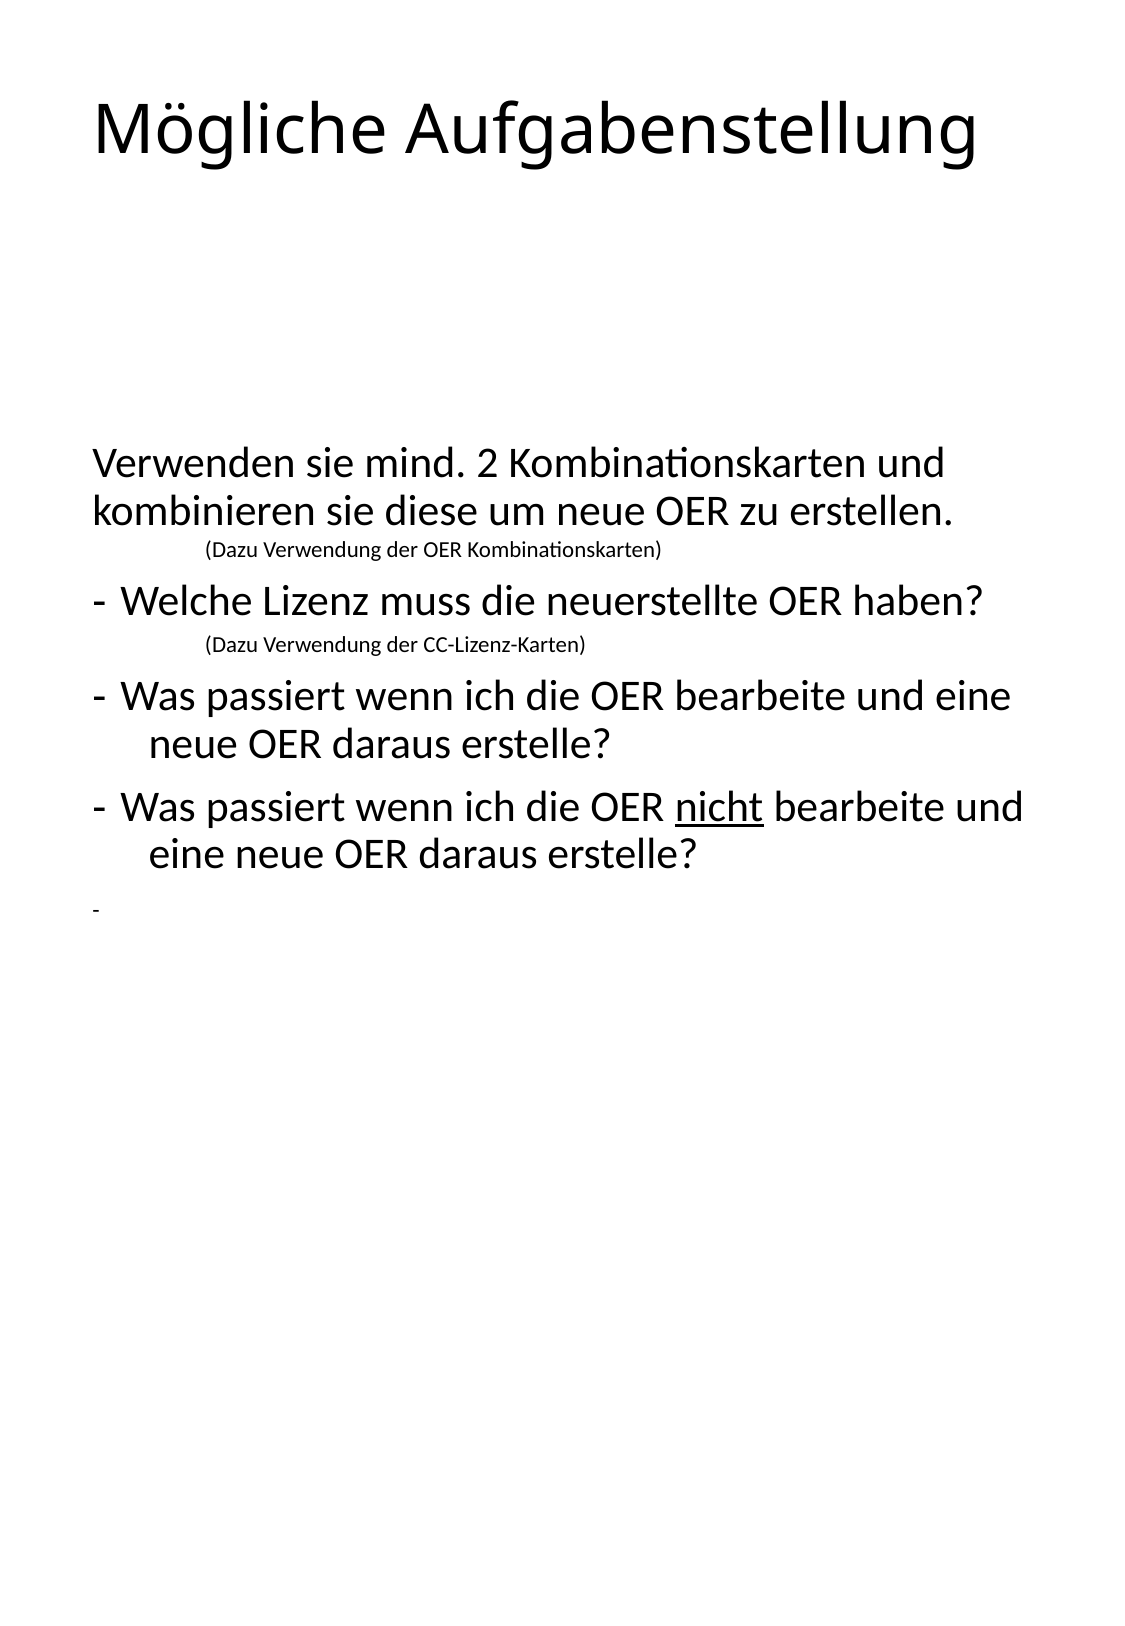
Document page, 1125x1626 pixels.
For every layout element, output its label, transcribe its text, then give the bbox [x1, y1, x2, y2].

text_box Verwenden sie mind. 2 Kombinationskarten und kombinieren sie diese um neue OER zu erstellen. (Dazu Verwendung der OER Kombinationskarten) Welche Lizenz muss die neuerstellte OER haben? (Dazu Verwendung der CC-Lizenz-Karten) Was passiert wenn ich die OER bearbeite und eine neue OER daraus erstelle? Was passiert wenn ich die OER nicht bearbeite und eine neue OER daraus erstelle? [77, 432, 1048, 1464]
text_box Mögliche Aufgabenstellung [77, 86, 1048, 401]
